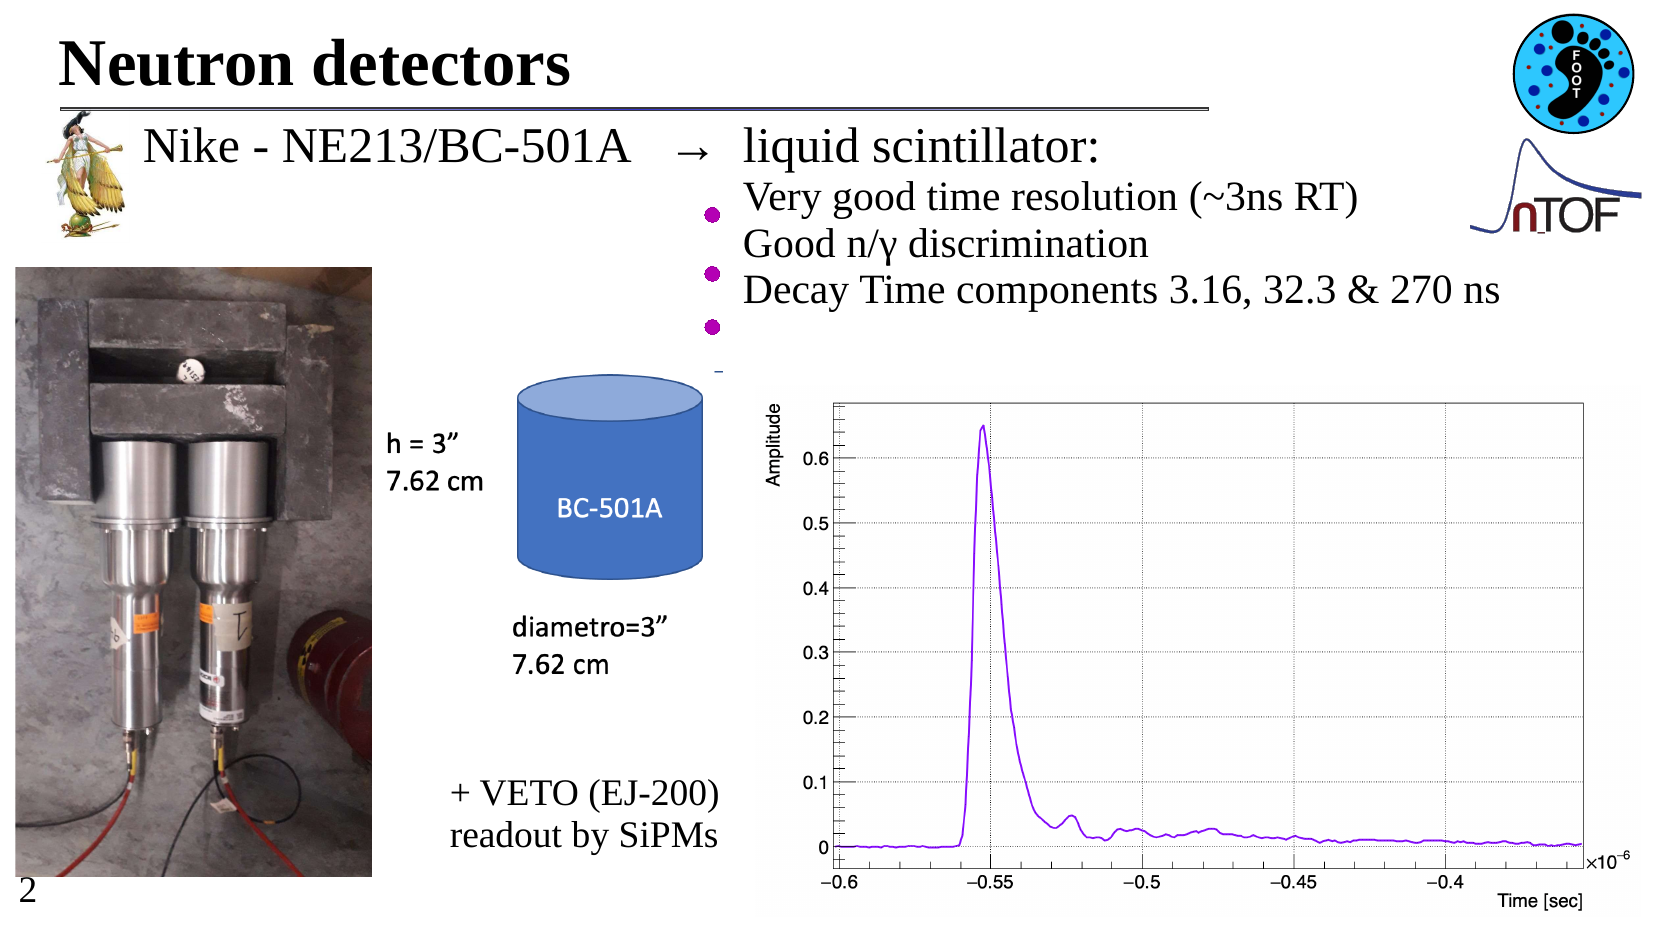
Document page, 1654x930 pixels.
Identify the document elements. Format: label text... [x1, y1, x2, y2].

text_box Nike - NE213/BC-501A → liquid scintillator: Very good time resolution (~3ns RT) Good n/γ discrimination Decay Time components 3.16, 32.3 & 270 ns [128, 118, 1653, 360]
text_box [704, 319, 720, 335]
text_box Neutron detectors [58, 0, 1594, 118]
picture [755, 385, 1641, 917]
picture [41, 104, 128, 243]
picture [1451, 21, 1653, 248]
text_box [60, 107, 1209, 111]
text_box 2 [3, 861, 53, 927]
picture [1594, 11, 1634, 61]
text_box + VETO (EJ-200) readout by SiPMs [435, 765, 741, 930]
picture [383, 371, 723, 688]
text_box [704, 207, 720, 223]
picture [15, 267, 372, 877]
text_box [704, 266, 720, 282]
